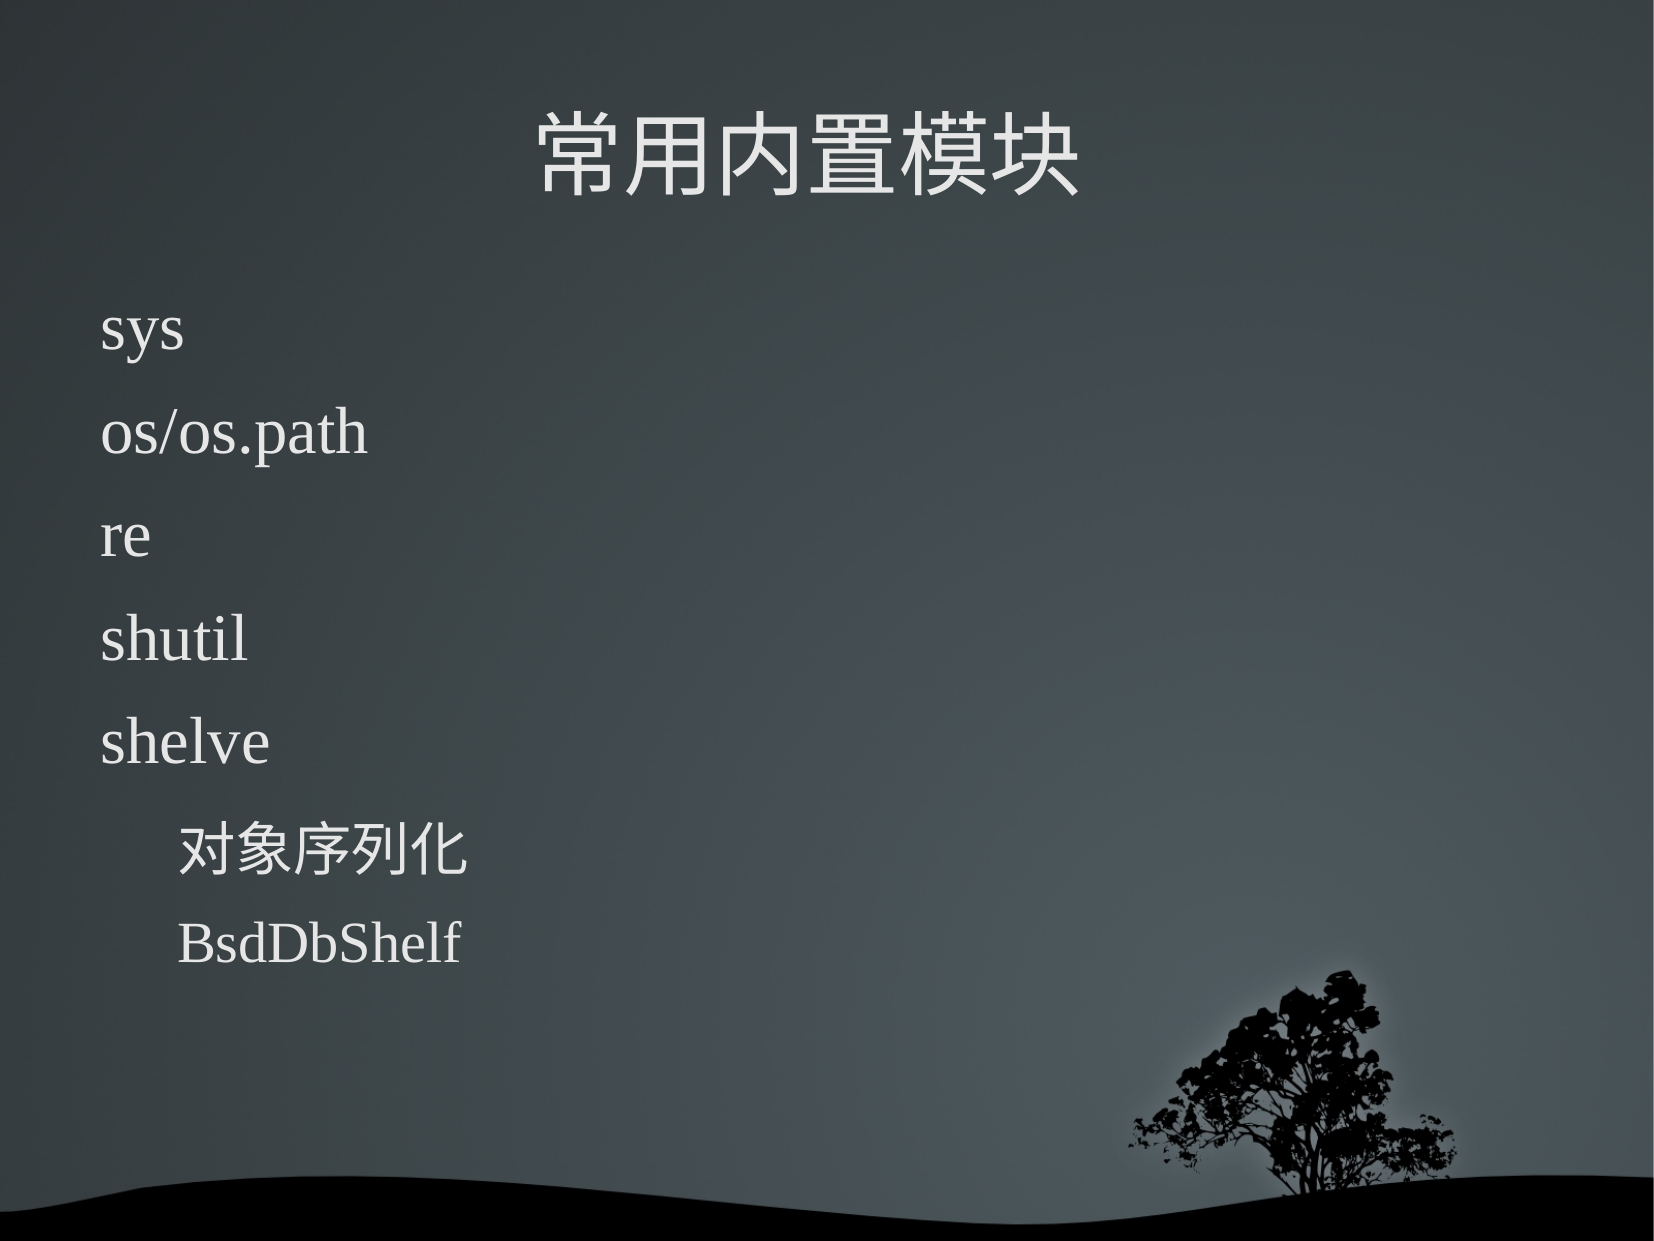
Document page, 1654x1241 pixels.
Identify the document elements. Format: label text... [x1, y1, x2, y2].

title 常用内置模块 [82, 49, 1571, 257]
list sys os/os.path re shutil shelve 对象序列化 BsdDbShelf [82, 290, 1571, 1109]
picture [0, 0, 1654, 1241]
